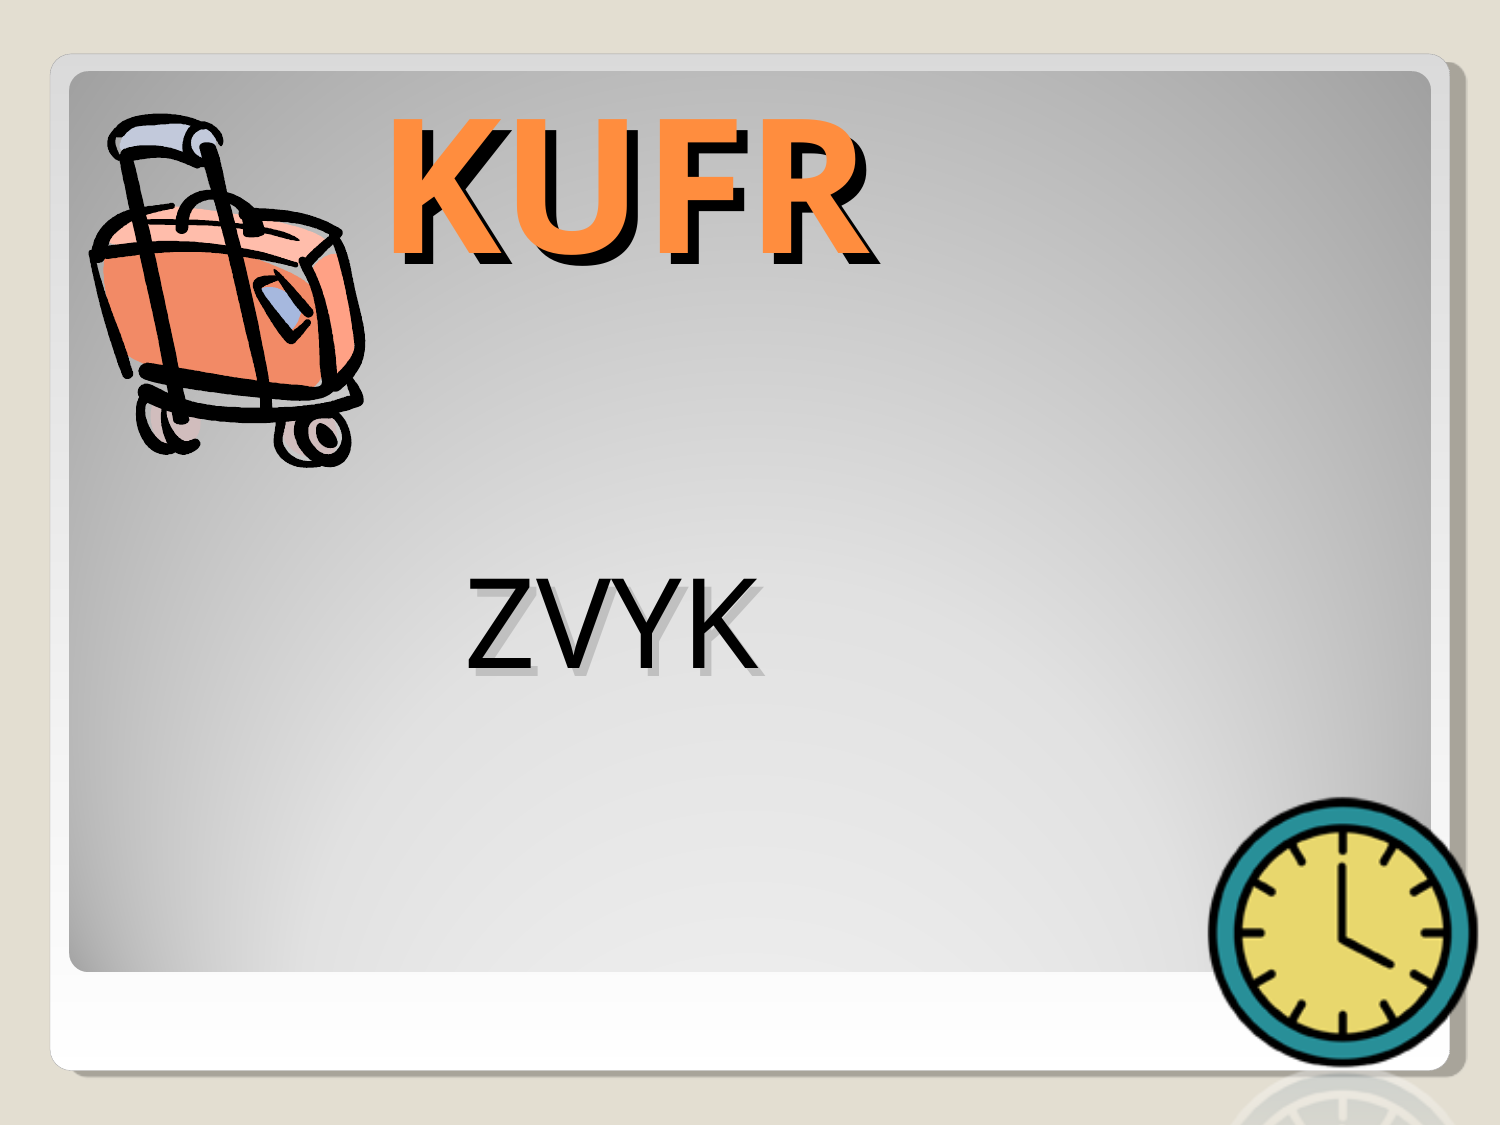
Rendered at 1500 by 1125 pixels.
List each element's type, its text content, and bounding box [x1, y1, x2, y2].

picture [69, 71, 1500, 1125]
text_box KUFR [362, 54, 1379, 362]
text_box ZVYK [107, 536, 1117, 780]
